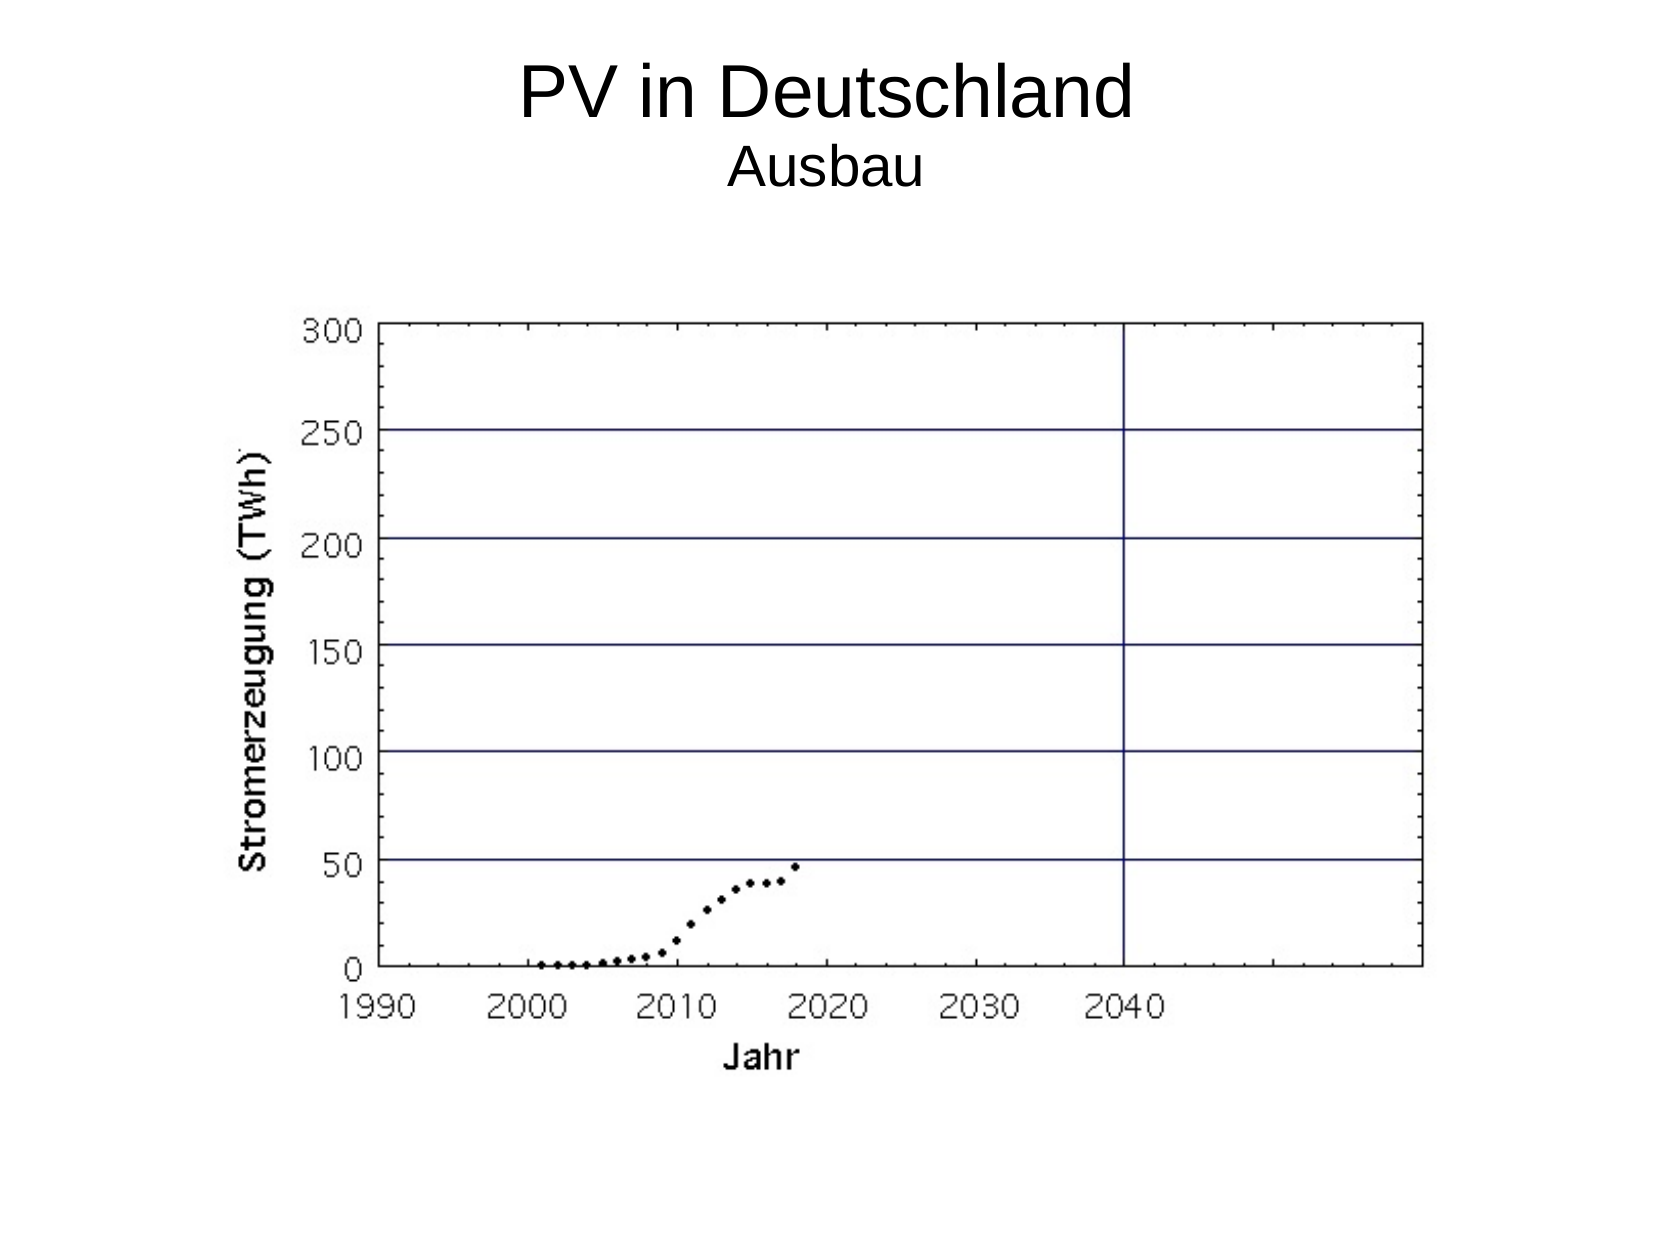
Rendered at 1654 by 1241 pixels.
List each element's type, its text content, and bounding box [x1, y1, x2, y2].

title PV in Deutschland Ausbau [82, 49, 1571, 257]
picture [192, 290, 1461, 1109]
